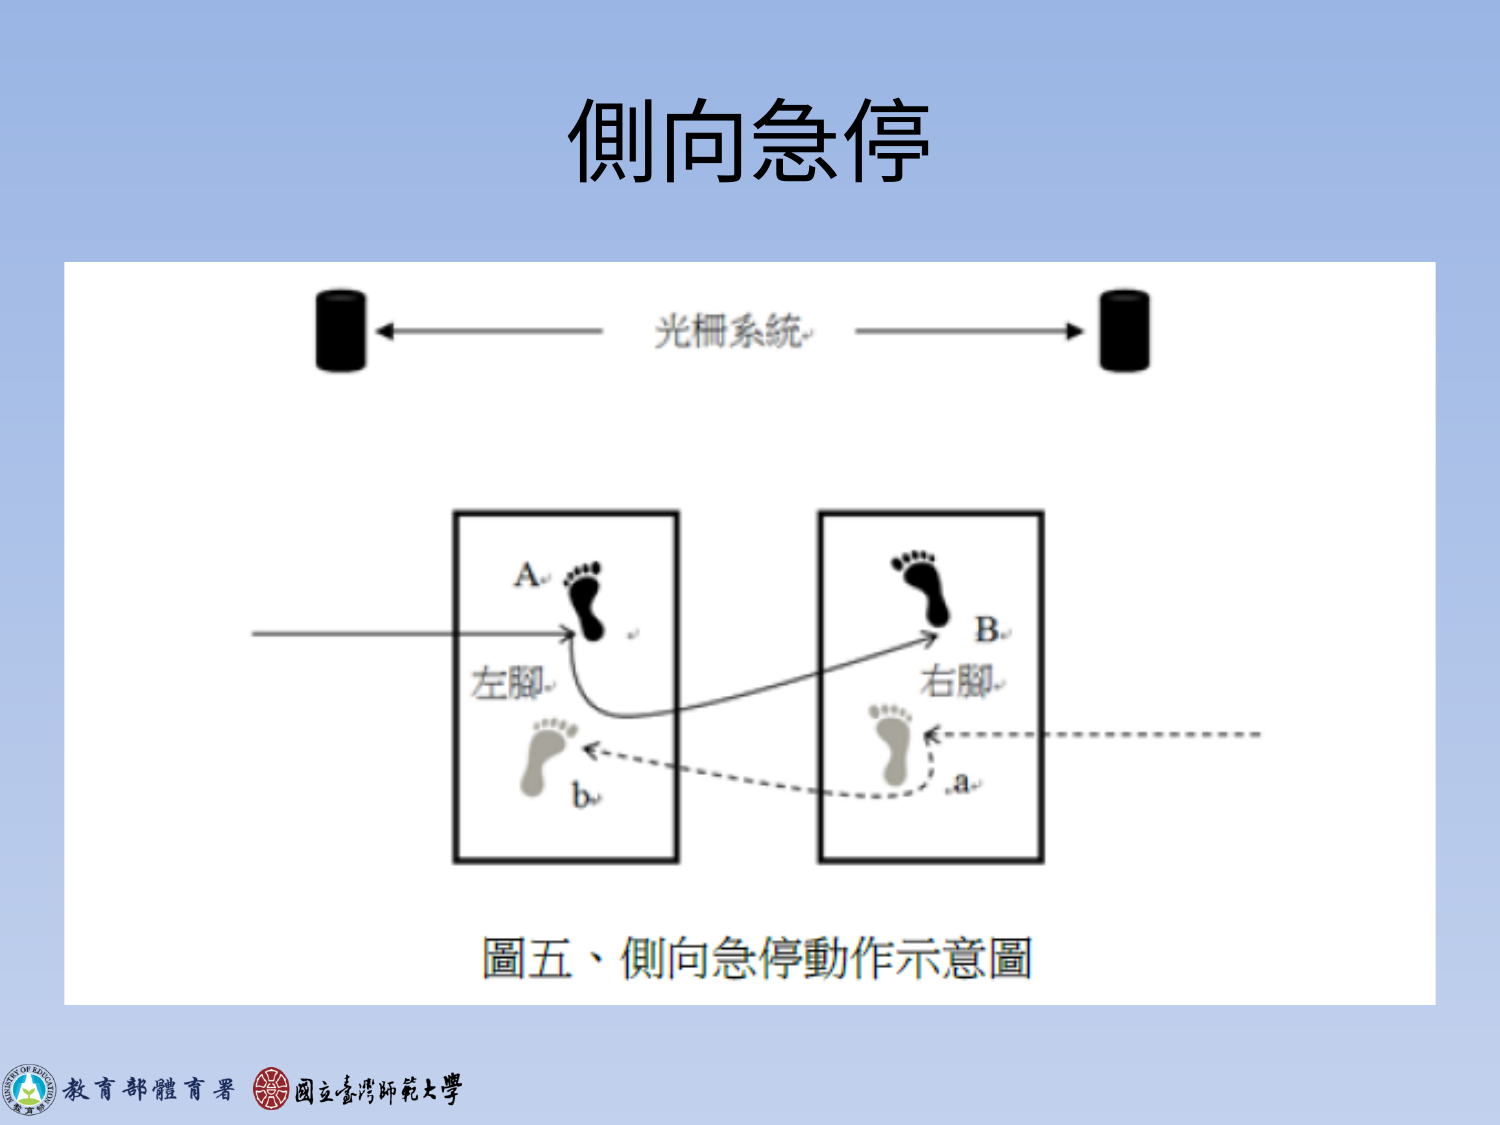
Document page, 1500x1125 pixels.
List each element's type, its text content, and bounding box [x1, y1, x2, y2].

title 側向急停 [75, 45, 1426, 233]
picture [64, 262, 1436, 1005]
